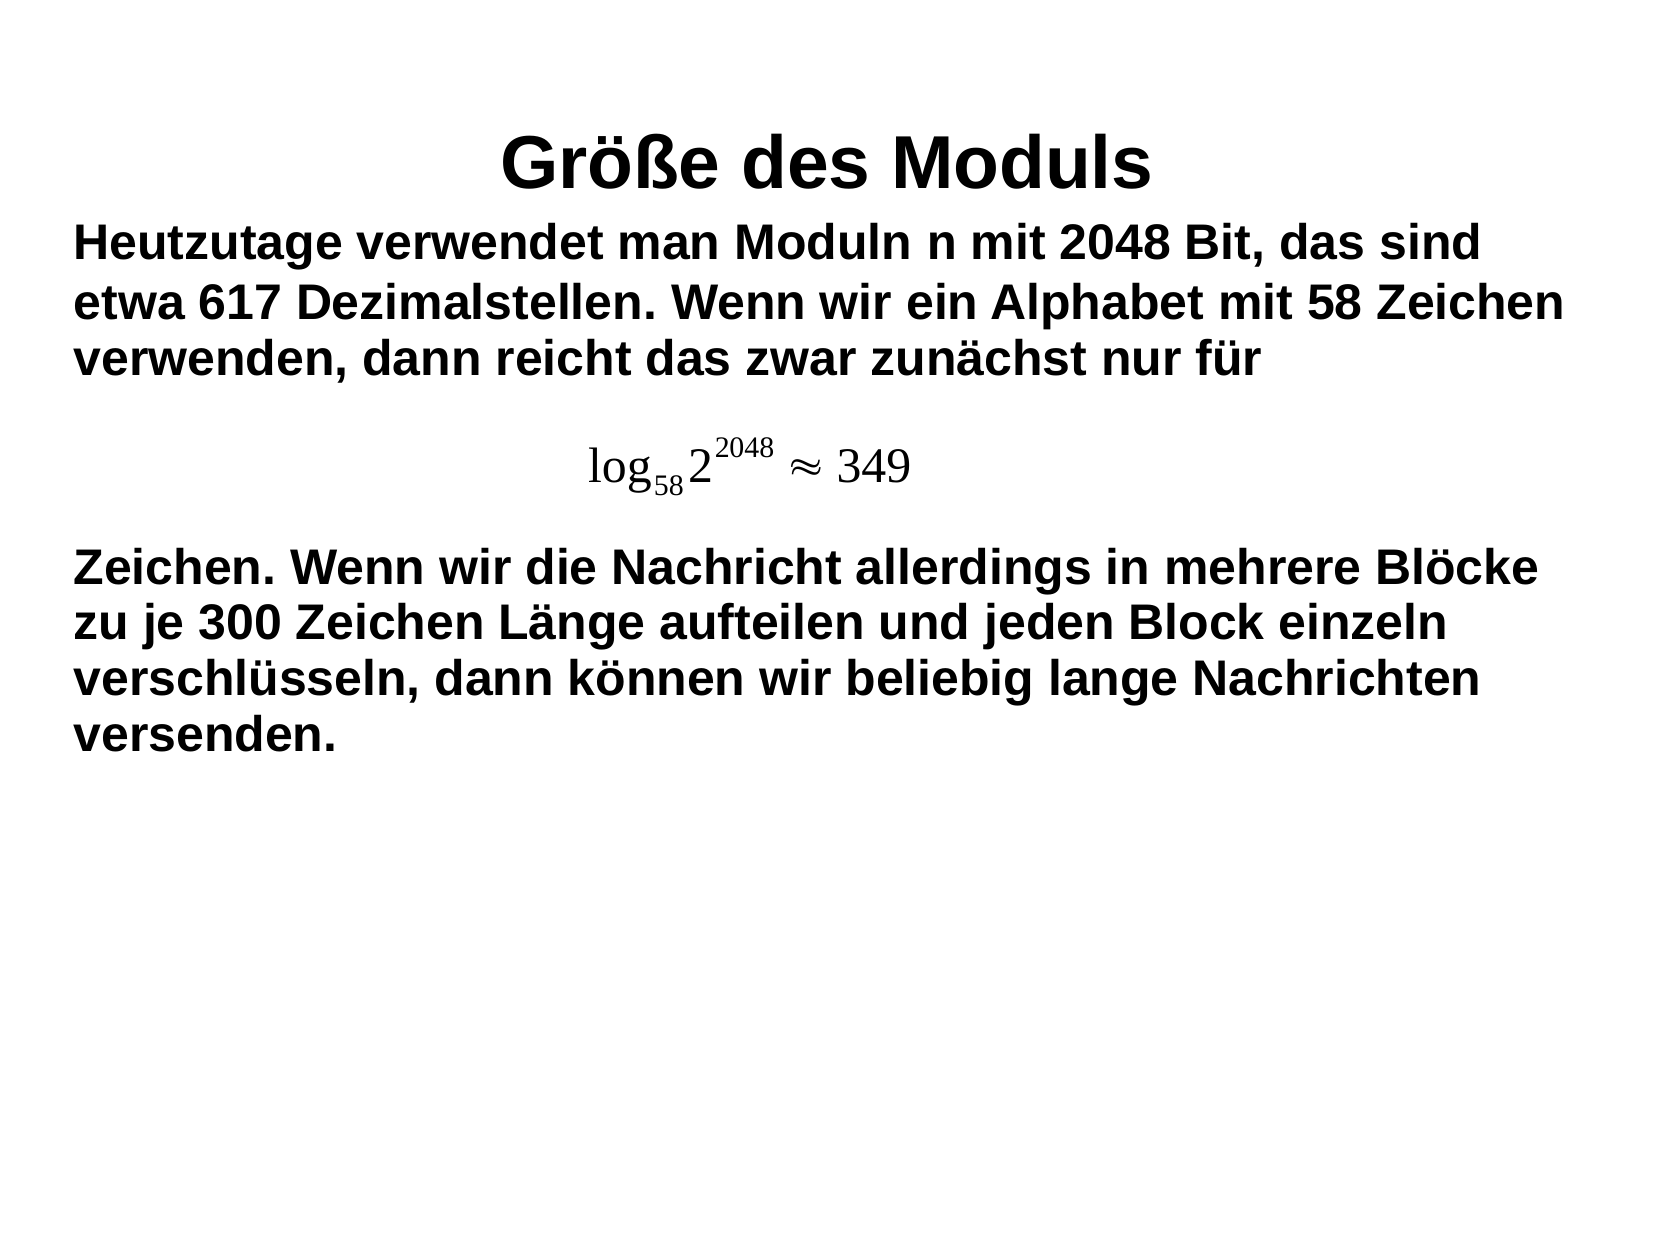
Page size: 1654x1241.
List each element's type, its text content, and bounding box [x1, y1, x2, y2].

chart [580, 431, 919, 502]
text_box Zeichen. Wenn wir die Nachricht allerdings in mehrere Blöcke zu je 300 Zeichen Länge aufteilen und jeden Block einzeln verschlüsseln, dann können wir beliebig lange Nachrichten versenden. [59, 531, 1595, 770]
title Größe des Moduls [88, 88, 1565, 206]
text_box Heutzutage verwendet man Moduln n mit 2048 Bit, das sind etwa 617 Dezimalstellen. Wenn wir ein Alphabet mit 58 Zeichen verwenden, dann reicht das zwar zunächst nur für [59, 206, 1595, 394]
